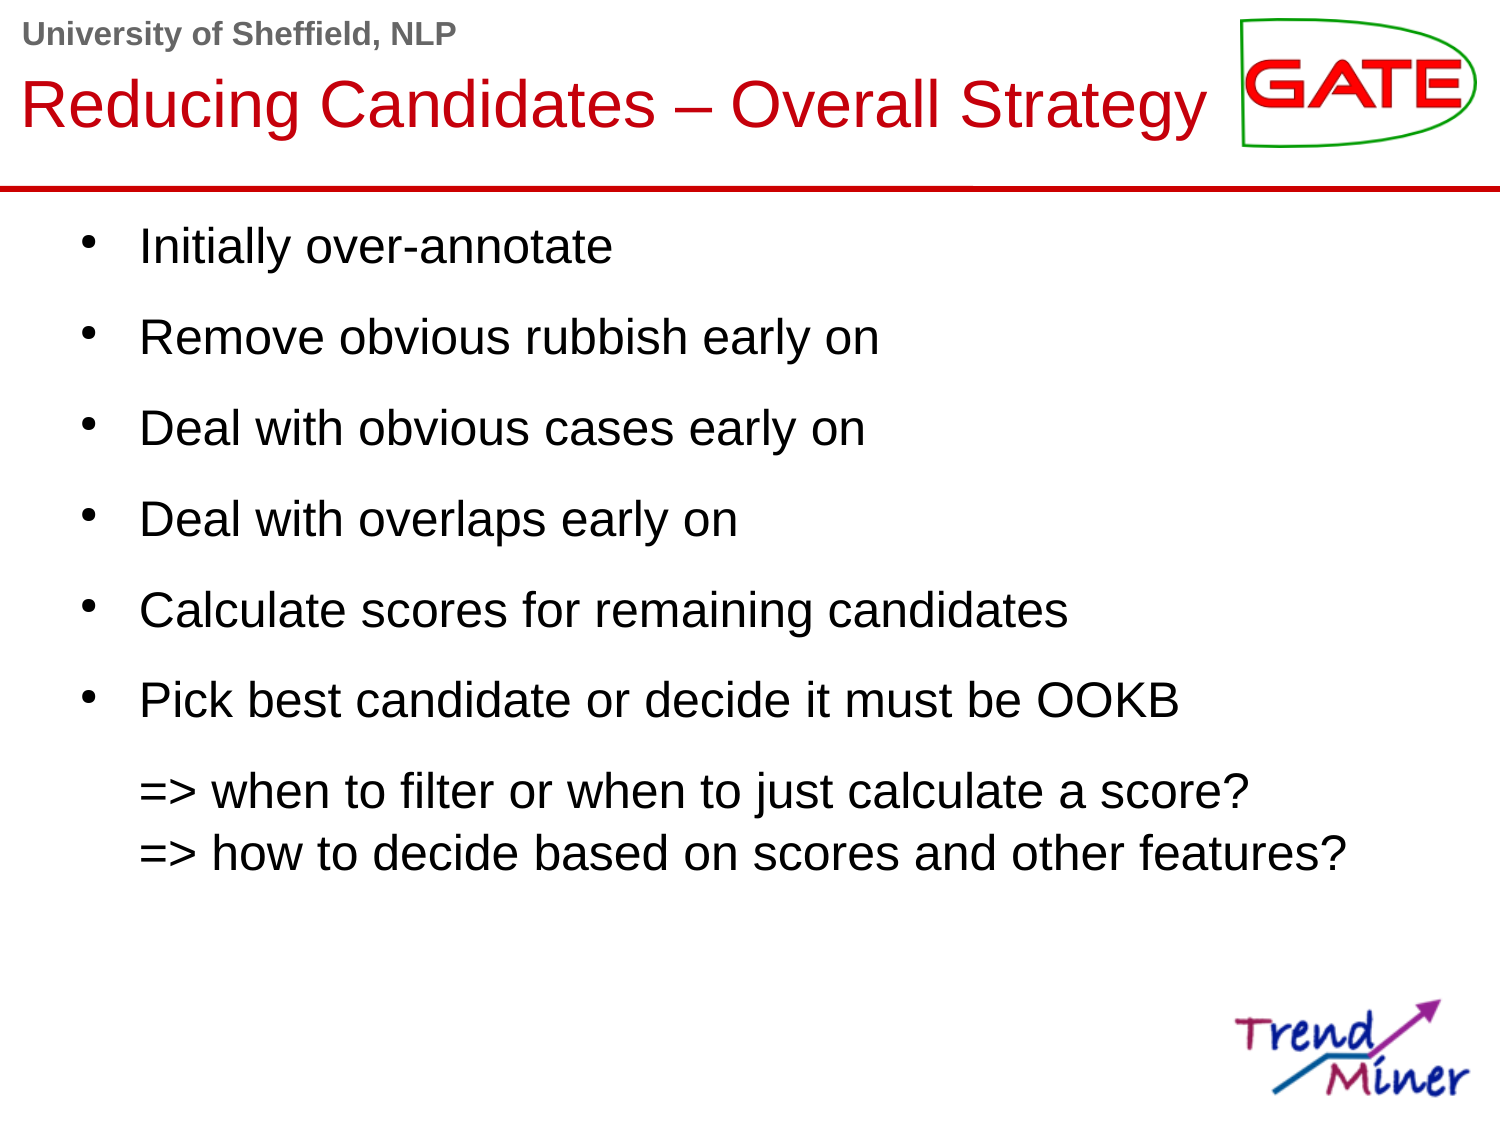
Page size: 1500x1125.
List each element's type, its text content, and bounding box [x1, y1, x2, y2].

picture [1240, 18, 1477, 148]
title Reducing Candidates – Overall Strategy [20, 45, 1240, 166]
picture [1204, 992, 1496, 1118]
list Initially over-annotate Remove obvious rubbish early on Deal with obvious cases early on Deal with overlaps early on Calculate scores for remaining candidates Pick best candidate or decide it must be OOKB => when to filter or when to just calculate a score? => how to decide based on scores and other features? [23, 212, 1477, 1063]
